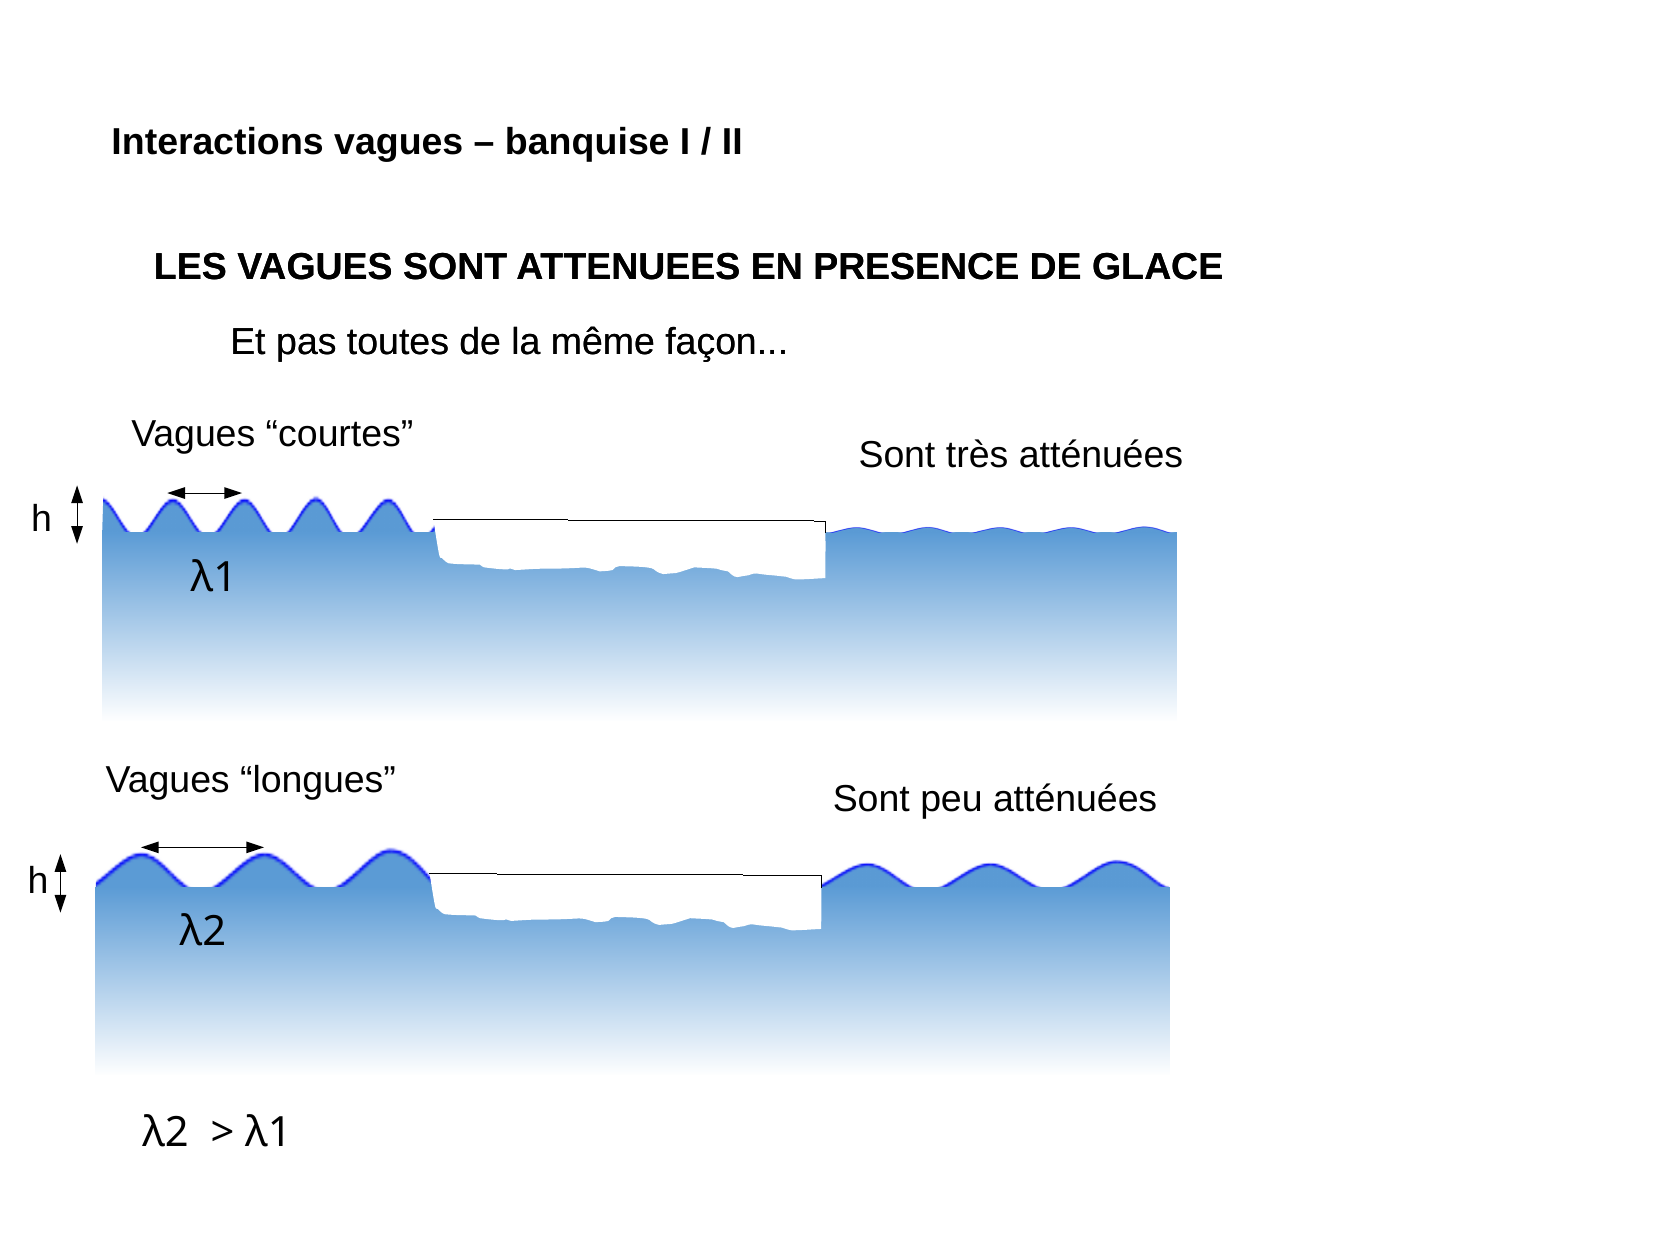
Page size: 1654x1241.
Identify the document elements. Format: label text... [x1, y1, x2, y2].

text_box h [12, 852, 53, 909]
text_box Interactions vagues – banquise I / II [96, 112, 933, 170]
text_box Et pas toutes de la même façon... [215, 313, 933, 371]
text_box Vagues “longues” [90, 750, 469, 808]
text_box LES VAGUES SONT ATTENUEES EN PRESENCE DE GLACE [139, 237, 1654, 295]
text_box λ2 > λ1 [127, 1094, 445, 1159]
text_box [102, 503, 1177, 721]
picture [95, 847, 455, 887]
text_box Sont très atténuées [843, 426, 1222, 483]
picture [826, 526, 1181, 533]
text_box λ2 [158, 887, 298, 979]
text_box Vagues “courtes” [116, 404, 495, 462]
text_box λ1 [169, 532, 309, 625]
text_box [95, 854, 1170, 1075]
picture [102, 493, 439, 532]
picture [822, 859, 1170, 887]
text_box Sont peu atténuées [818, 769, 1197, 827]
text_box h [18, 489, 46, 547]
